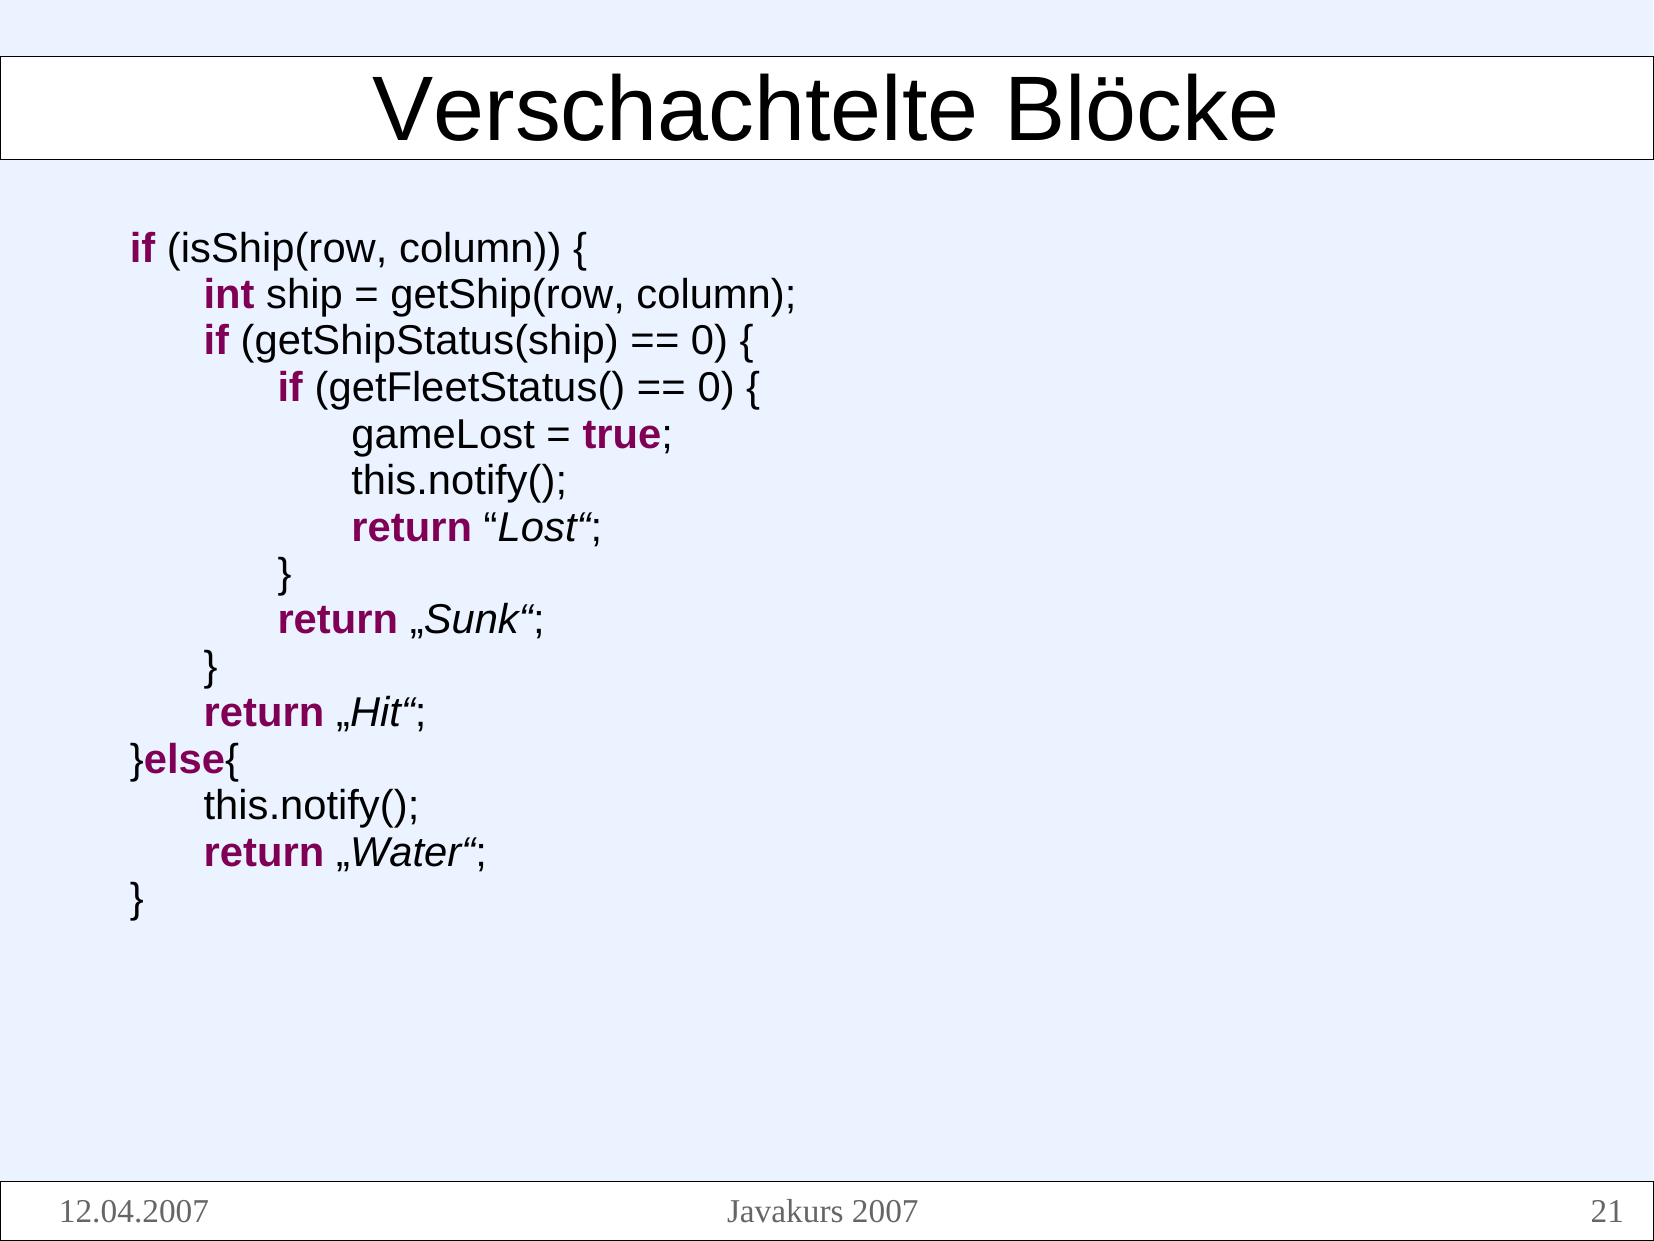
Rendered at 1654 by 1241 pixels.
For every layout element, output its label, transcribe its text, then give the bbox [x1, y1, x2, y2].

list if (isShip(row, column)) { int ship = getShip(row, column); if (getShipStatus(ship) == 0) { if (getFleetStatus() == 0) { gameLost = true; this.notify(); return “Lost“; } return „Sunk“; } return „Hit“; }else{ this.notify(); return „Water“; } [59, 177, 1595, 1078]
title Verschachtelte Blöcke [0, 56, 1654, 160]
